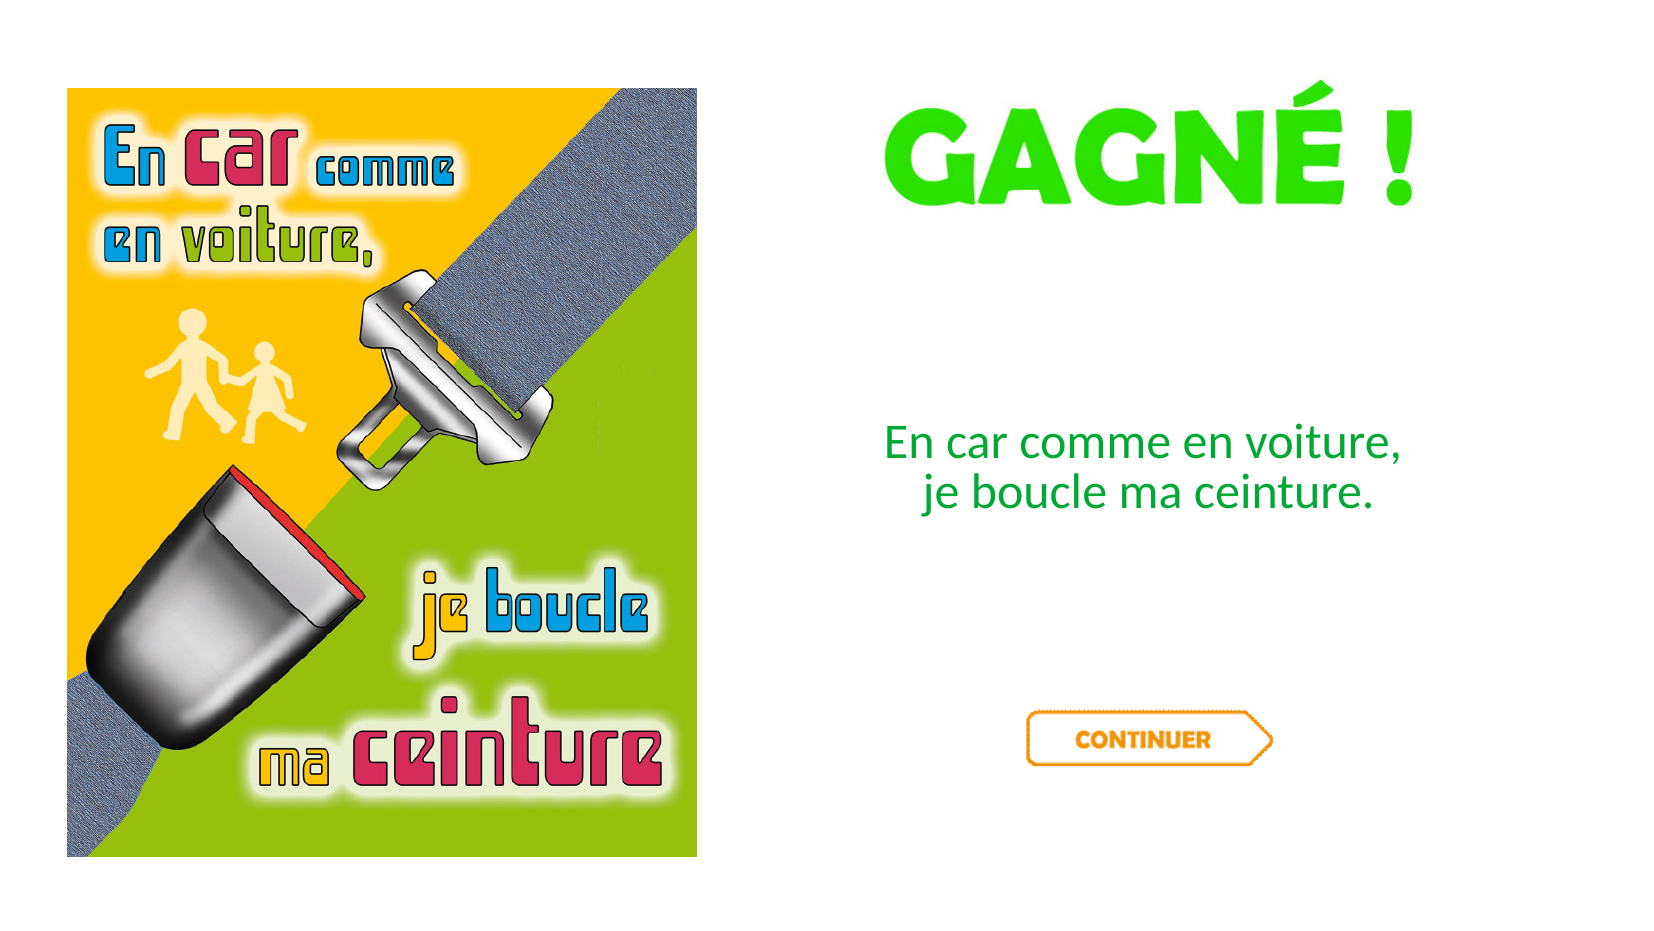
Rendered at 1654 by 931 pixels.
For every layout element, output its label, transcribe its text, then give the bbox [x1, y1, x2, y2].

text_box En car comme en voiture, je boucle ma ceinture. [697, 413, 1601, 650]
picture [1025, 708, 1276, 769]
picture [846, 59, 1459, 237]
picture [67, 88, 697, 857]
